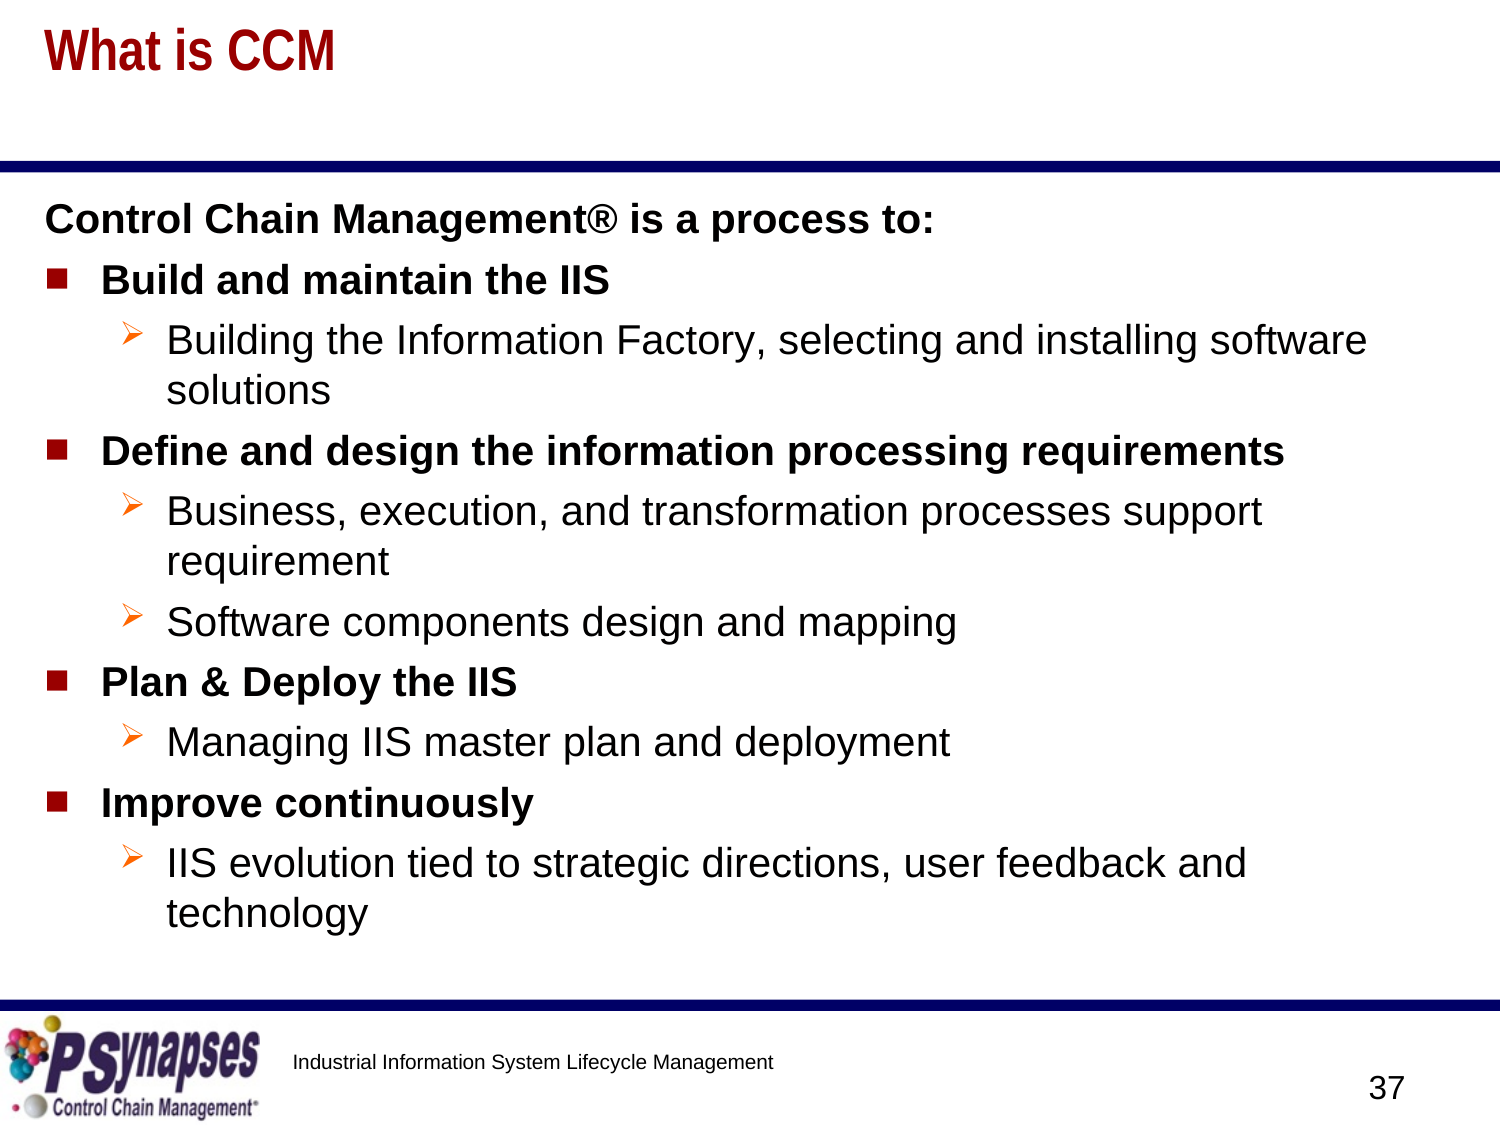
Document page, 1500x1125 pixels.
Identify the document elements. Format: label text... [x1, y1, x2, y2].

list Control Chain Management® is a process to: Build and maintain the IIS Building the Information Factory, selecting and installing software solutions Define and design the information processing requirements Business, execution, and transformation processes support requirement Software components design and mapping Plan & Deploy the IIS Managing IIS master plan and deployment Improve continuously IIS evolution tied to strategic directions, user feedback and technology [29, 184, 1471, 988]
title What is CCM [29, 12, 1471, 138]
picture [0, 1011, 260, 1125]
